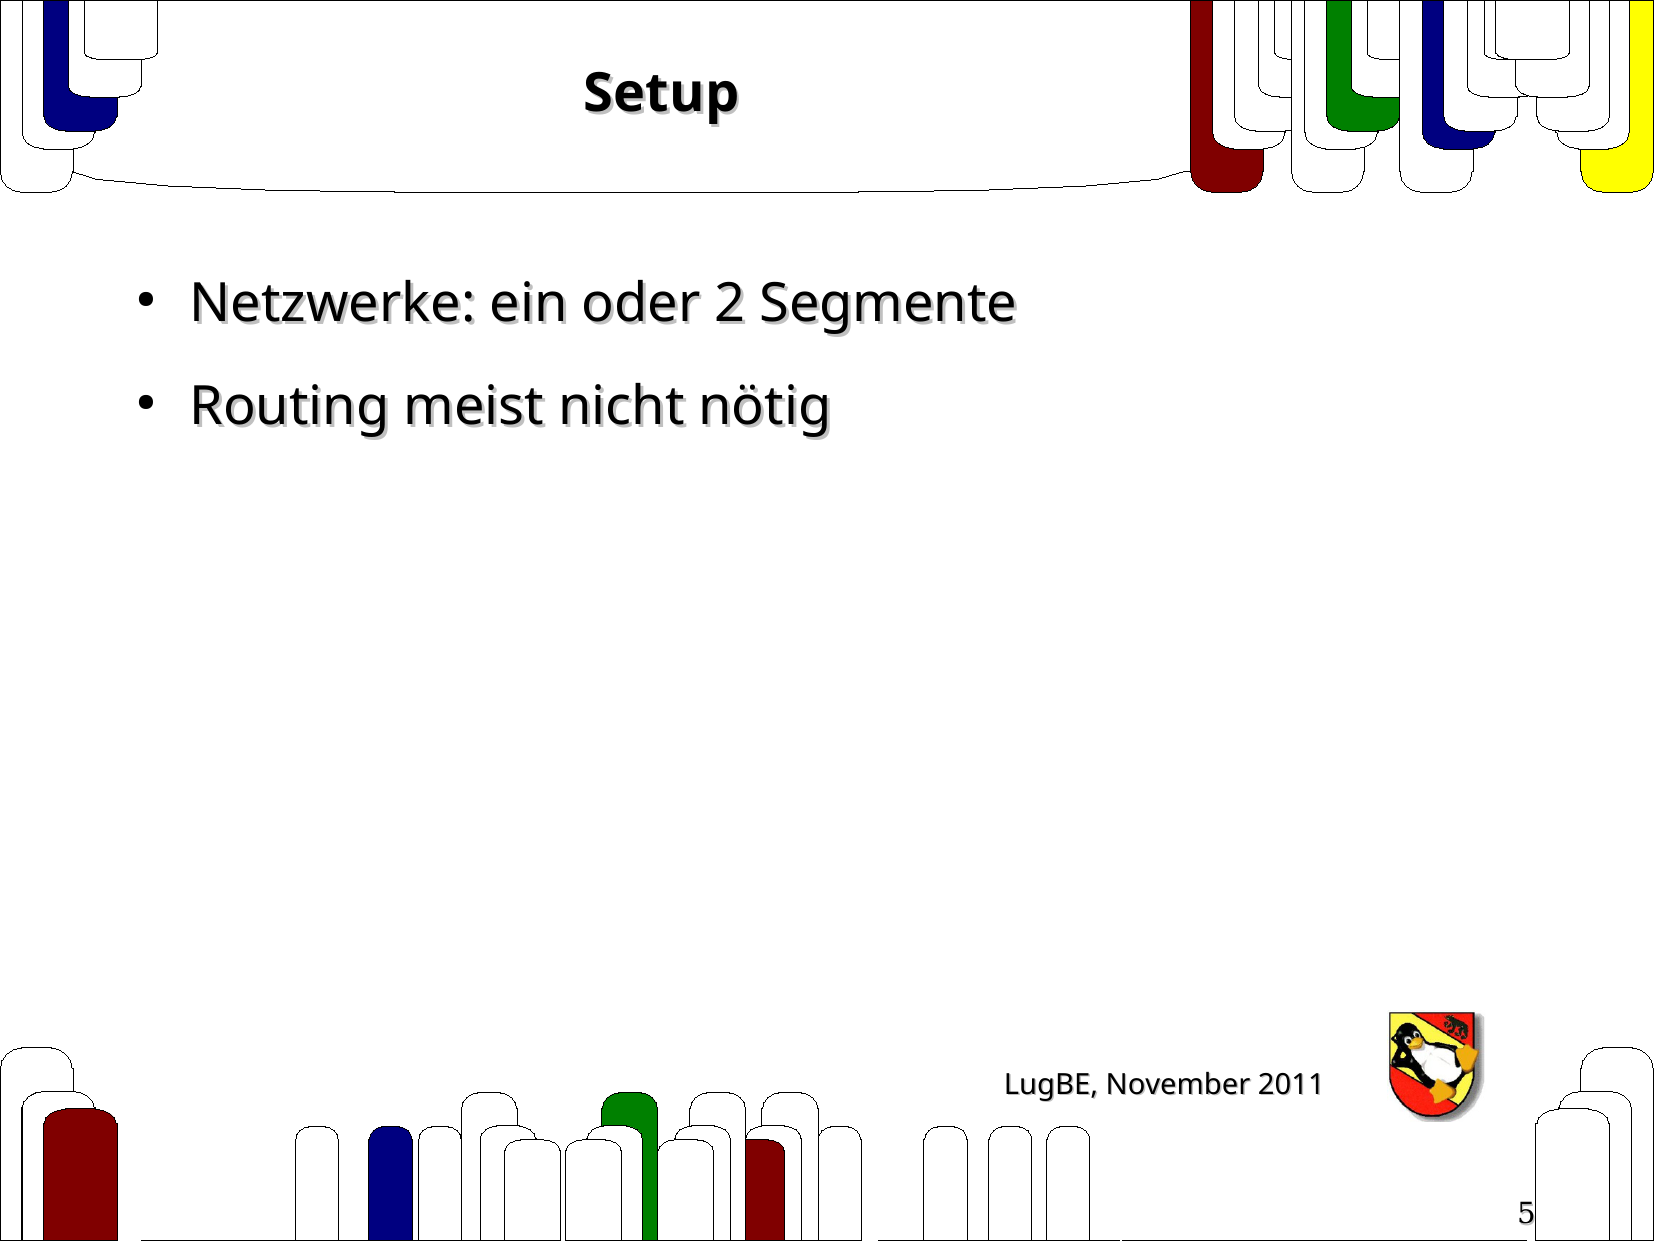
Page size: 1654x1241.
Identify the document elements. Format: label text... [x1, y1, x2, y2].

picture [1387, 1010, 1487, 1122]
list Netzwerke: ein oder 2 Segmente Routing meist nicht nötig [118, 263, 1531, 983]
title Setup [171, 15, 1152, 165]
